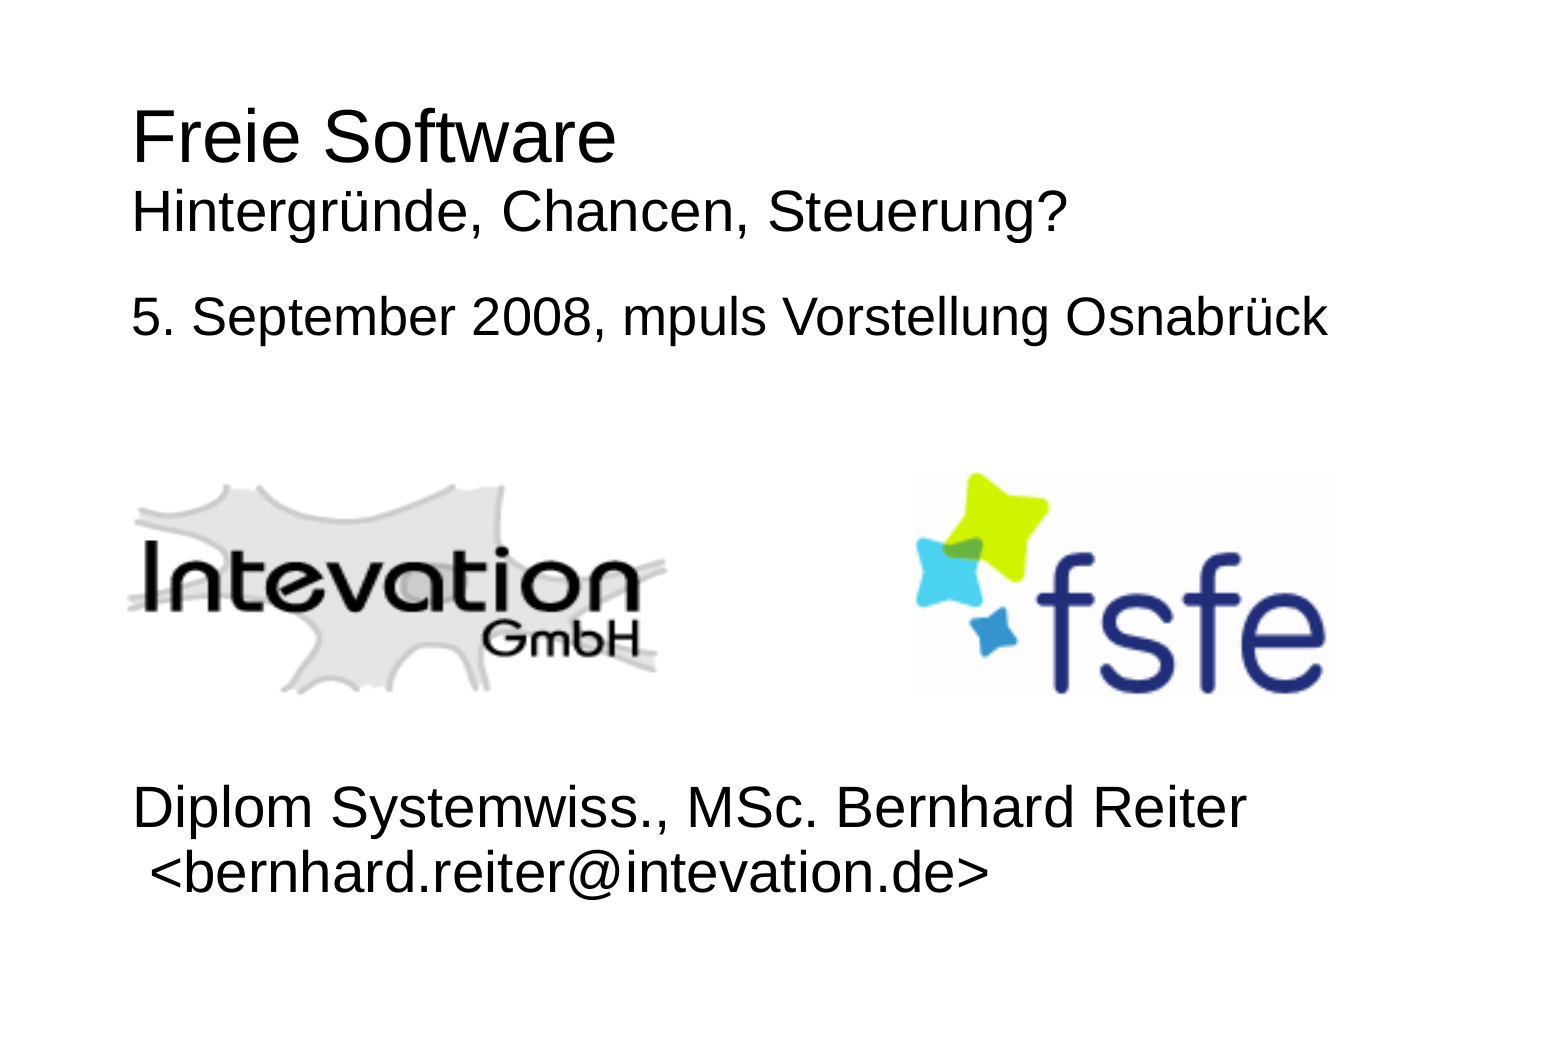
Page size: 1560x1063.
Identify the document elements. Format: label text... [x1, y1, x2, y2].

picture [118, 543, 681, 715]
text_box Diplom Systemwiss., MSc. Bernhard Reiter <bernhard.reiter@intevation.de> [118, 767, 1447, 946]
picture [915, 472, 1329, 697]
text_box Freie Software Hintergründe, Chancen, Steuerung? 5. September 2008, mpuls Vorstellung Osnabrück [116, 87, 1447, 543]
